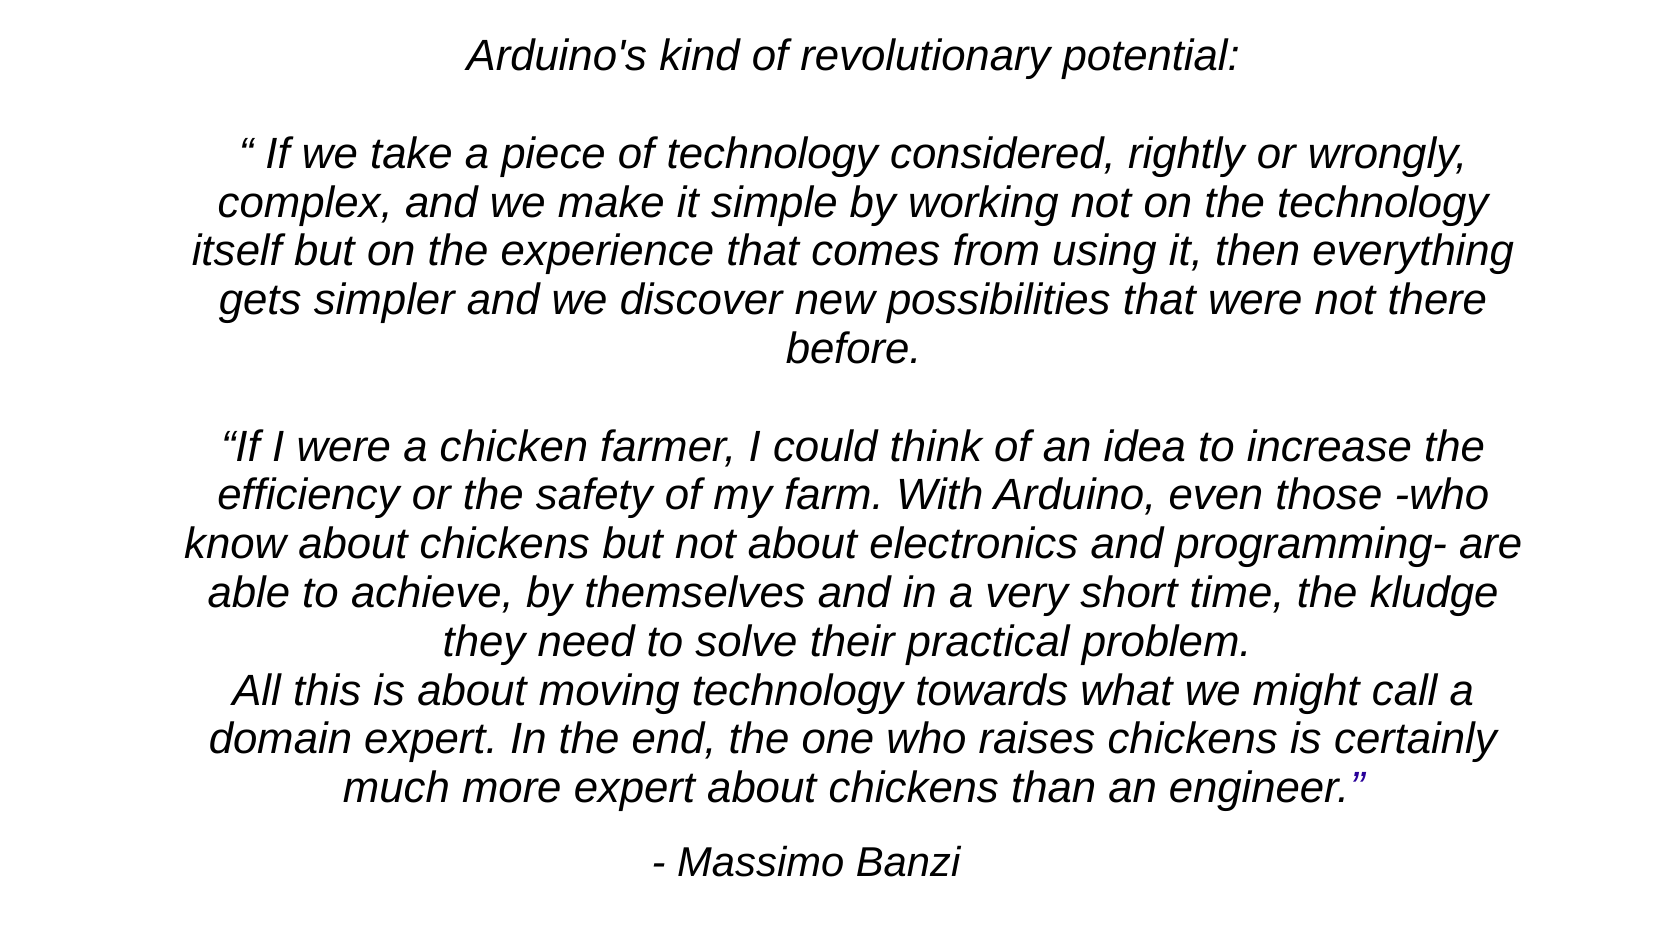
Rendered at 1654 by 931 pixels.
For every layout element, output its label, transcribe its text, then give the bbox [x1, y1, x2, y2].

title Arduino's kind of revolutionary potential: “ If we take a piece of technology considered, rightly or wrongly, complex, and we make it simple by working not on the technology itself but on the experience that comes from using it, then everything gets simpler and we discover new possibilities that were not there before. “If I were a chicken farmer, I could think of an idea to increase the efficiency or the safety of my farm. With Arduino, even those -who know about chickens but not about electronics and programming- are able to achieve, by themselves and in a very short time, the kludge they need to solve their practical problem. All this is about moving technology towards what we might call a domain expert. In the end, the one who raises chickens is certainly much more expert about chickens than an engineer.” [182, 31, 1526, 864]
title - Massimo Banzi [557, 823, 1054, 901]
